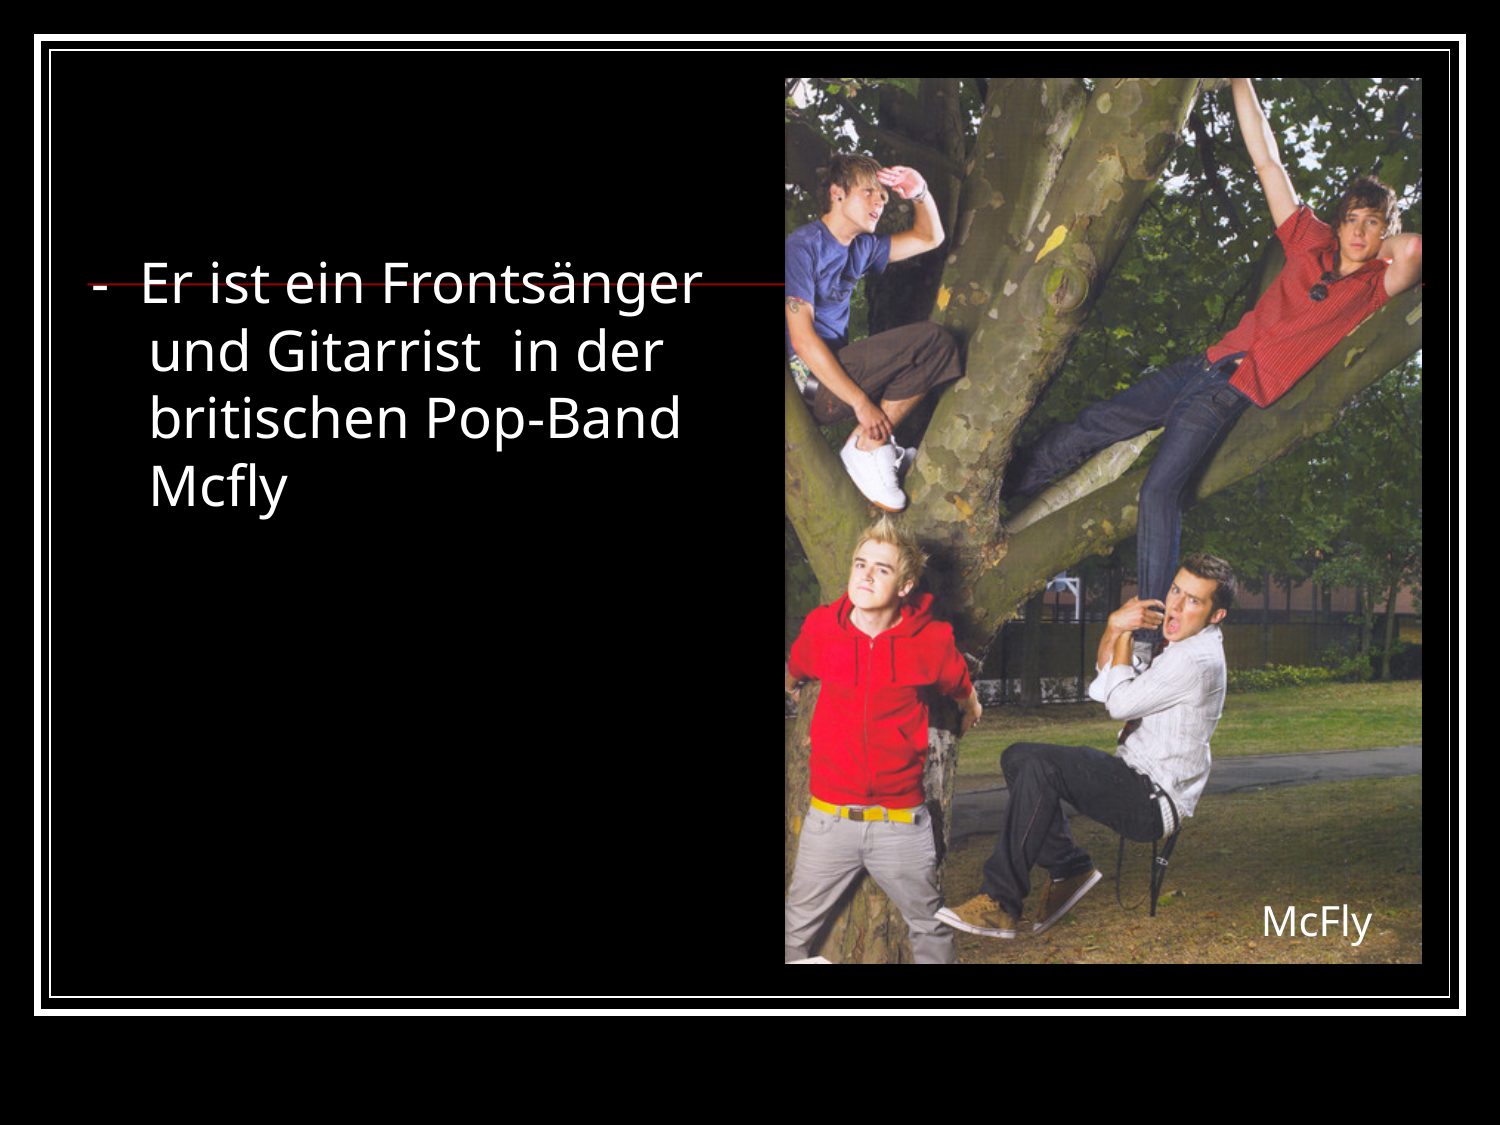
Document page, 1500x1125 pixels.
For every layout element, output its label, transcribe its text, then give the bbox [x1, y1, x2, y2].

text_box McFly [1246, 869, 1412, 953]
list - Er ist ein Frontsänger und Gitarrist in der britischen Pop-Band Mcfly [76, 160, 740, 893]
picture [785, 78, 1422, 965]
